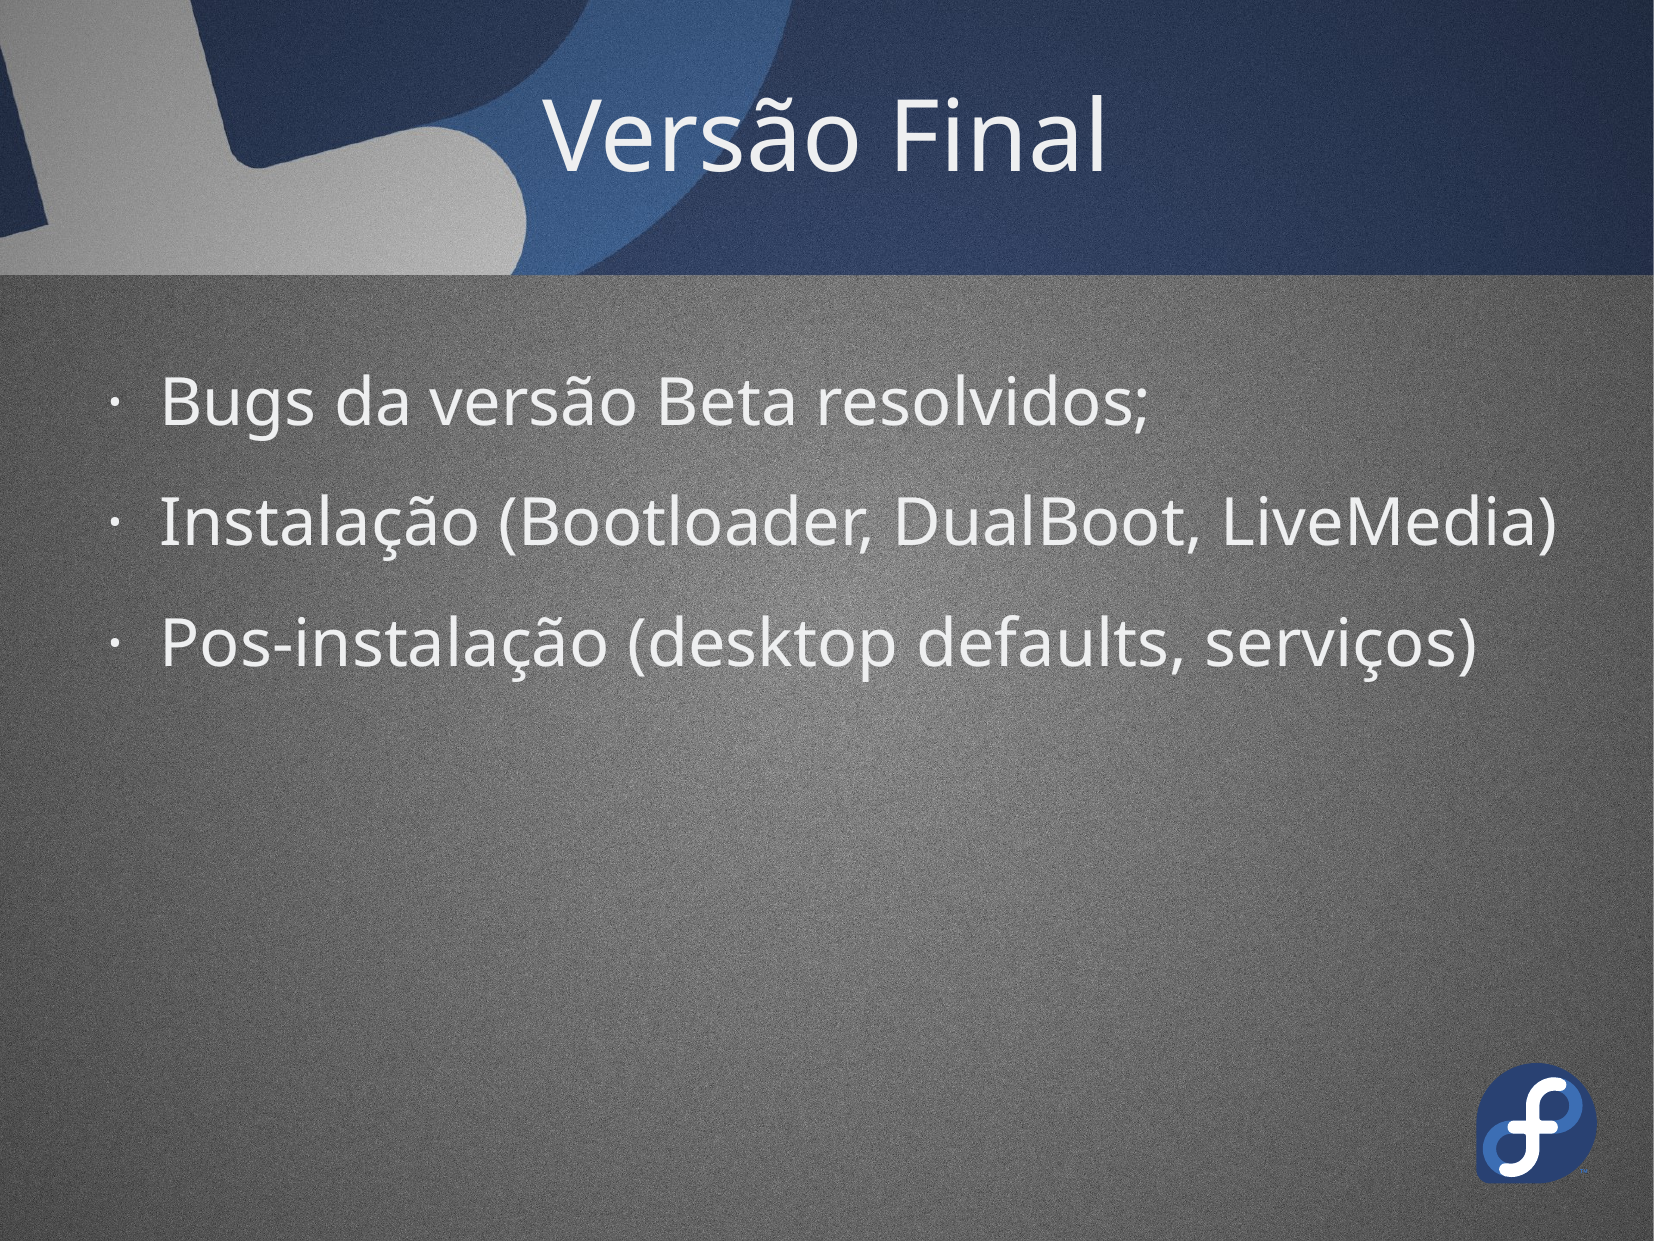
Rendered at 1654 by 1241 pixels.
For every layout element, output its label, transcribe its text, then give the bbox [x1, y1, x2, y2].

list Bugs da versão Beta resolvidos; Instalação (Bootloader, DualBoot, LiveMedia) Pos-instalação (desktop defaults, serviços) [88, 354, 1565, 1063]
title Versão Final [88, 29, 1565, 237]
picture [0, 0, 1654, 1241]
